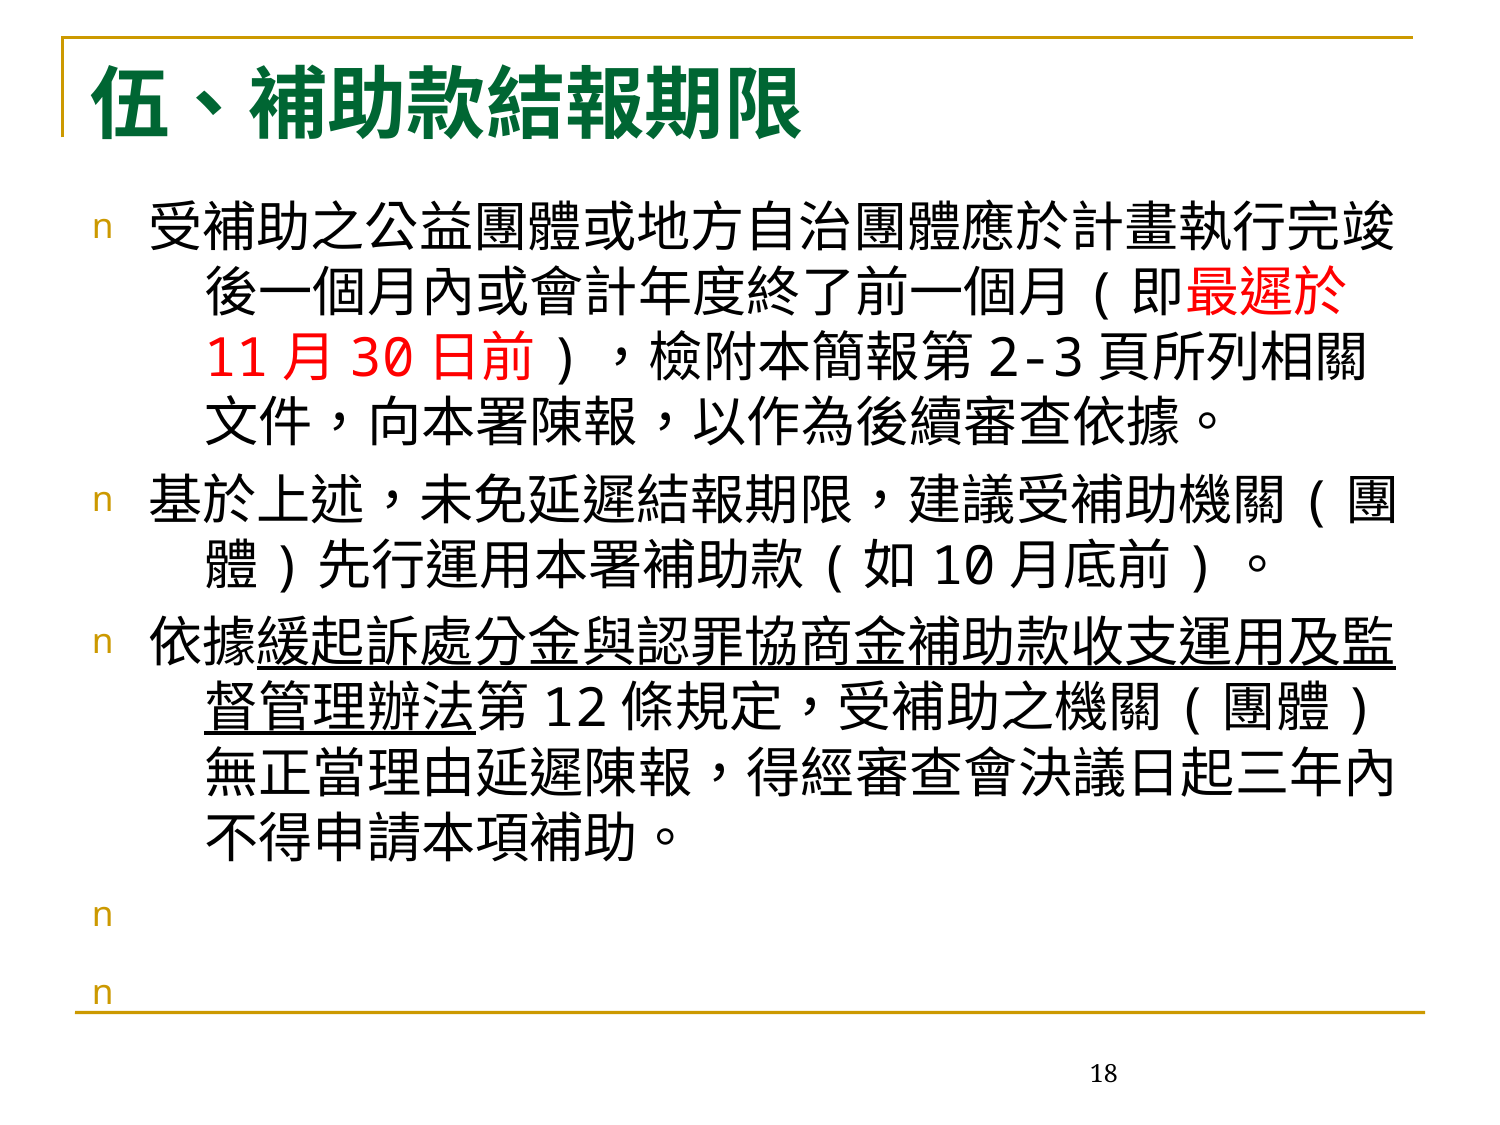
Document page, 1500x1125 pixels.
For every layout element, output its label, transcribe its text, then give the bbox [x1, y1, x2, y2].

text_box [1074, 1024, 1426, 1100]
title 伍、補助款結報期限 [75, 45, 1426, 233]
list 受補助之公益團體或地方自治團體應於計畫執行完竣後一個月內或會計年度終了前一個月(即最遲於11月30日前)，檢附本簡報第2-3頁所列相關文件，向本署陳報，以作為後續審查依據。 基於上述，未免延遲結報期限，建議受補助機關(團體)先行運用本署補助款(如10月底前)。 依據緩起訴處分金與認罪協商金補助款收支運用及監督管理辦法第12條規定，受補助之機關(團體)無正當理由延遲陳報，得經審查會決議日起三年內不得申請本項補助。 [76, 184, 1427, 988]
